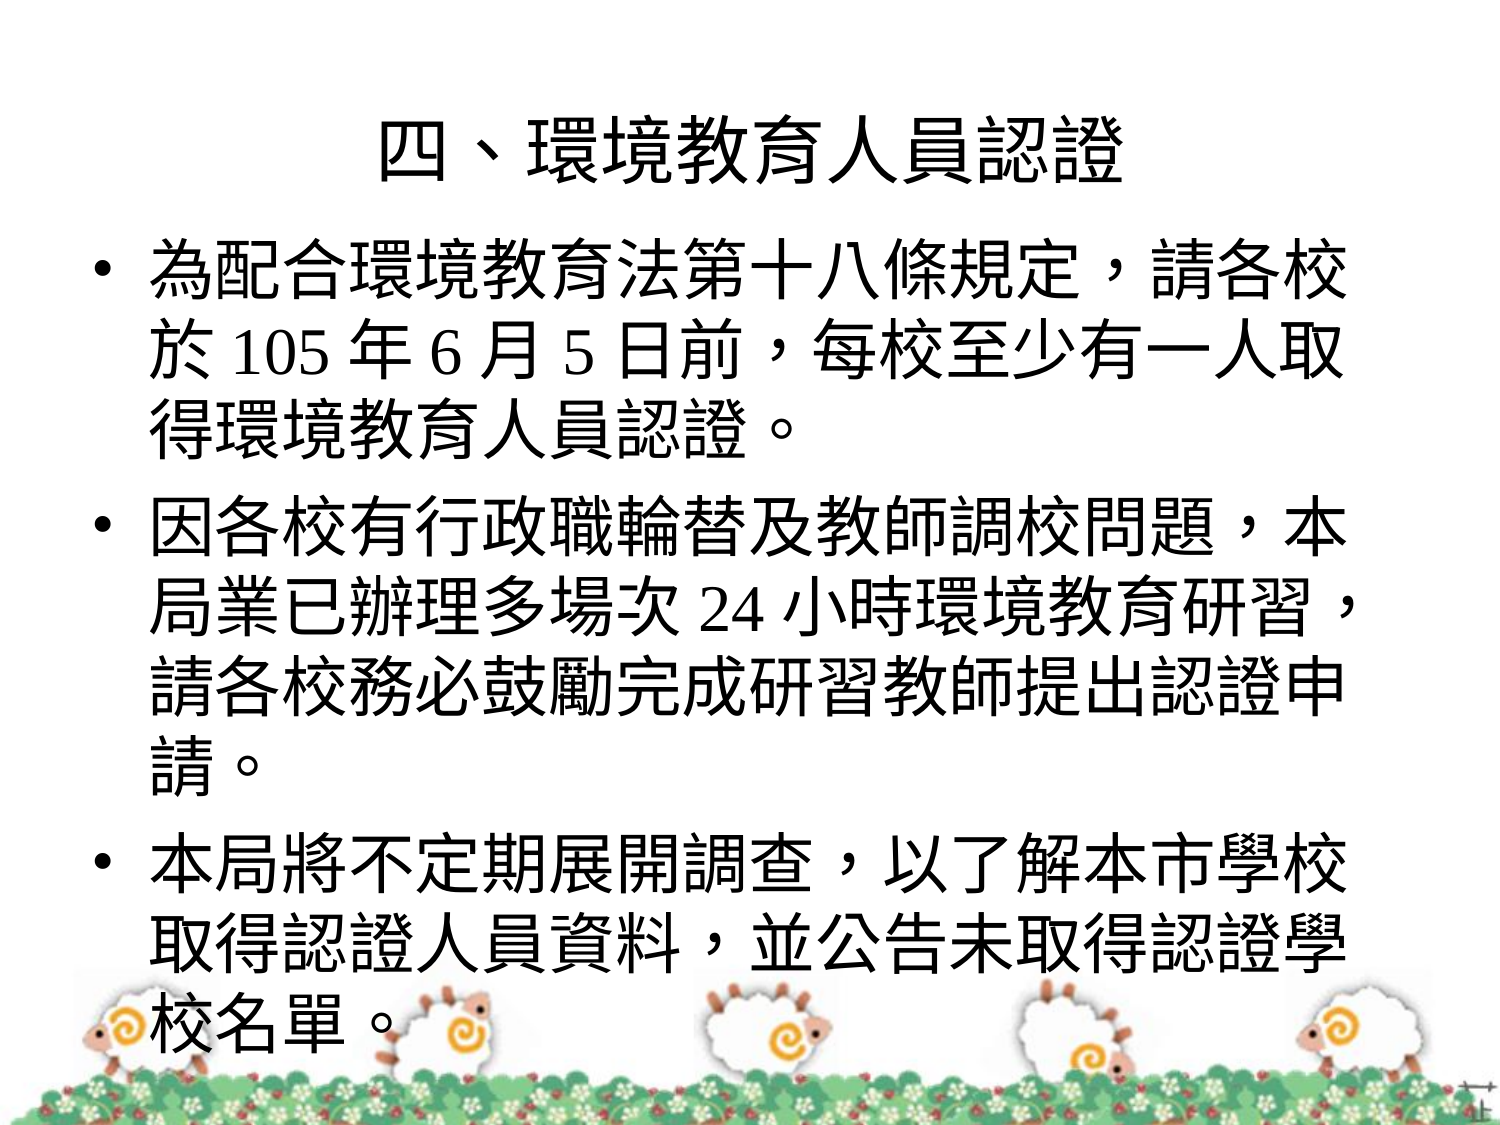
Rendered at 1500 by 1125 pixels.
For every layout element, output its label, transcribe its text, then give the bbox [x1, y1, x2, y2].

list 為配合環境教育法第十八條規定，請各校於105年6月5日前，每校至少有一人取得環境教育人員認證。 因各校有行政職輪替及教師調校問題，本局業已辦理多場次24小時環境教育研習，請各校務必鼓勵完成研習教師提出認證申請。 本局將不定期展開調查，以了解本市學校取得認證人員資料，並公告未取得認證學校名單。 [76, 219, 1427, 1083]
title 四、環境教育人員認證 [75, 45, 1426, 233]
picture [0, 645, 1500, 1125]
